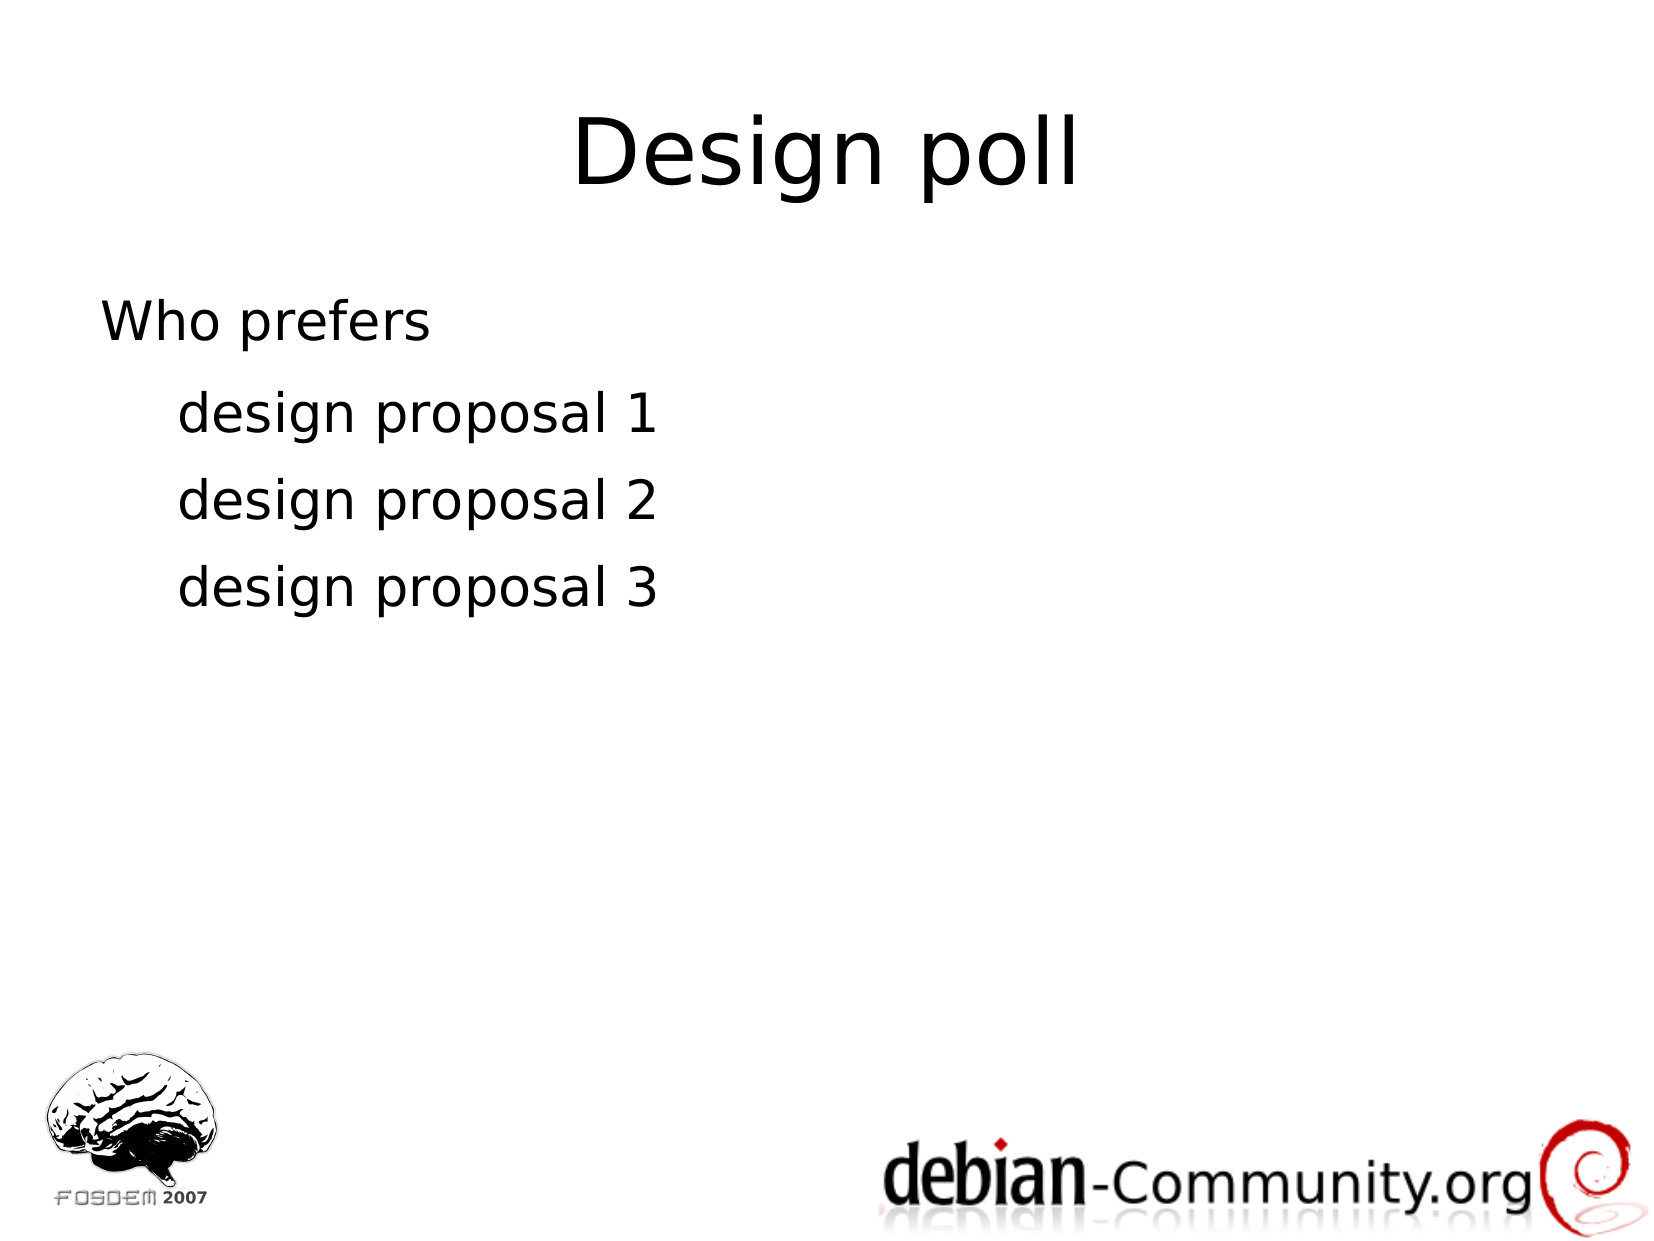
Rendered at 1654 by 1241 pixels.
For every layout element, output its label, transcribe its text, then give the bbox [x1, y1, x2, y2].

title Design poll [82, 49, 1571, 257]
picture [37, 1050, 226, 1211]
picture [876, 1113, 1654, 1241]
list Who prefers design proposal 1 design proposal 2 design proposal 3 [82, 290, 1571, 1109]
